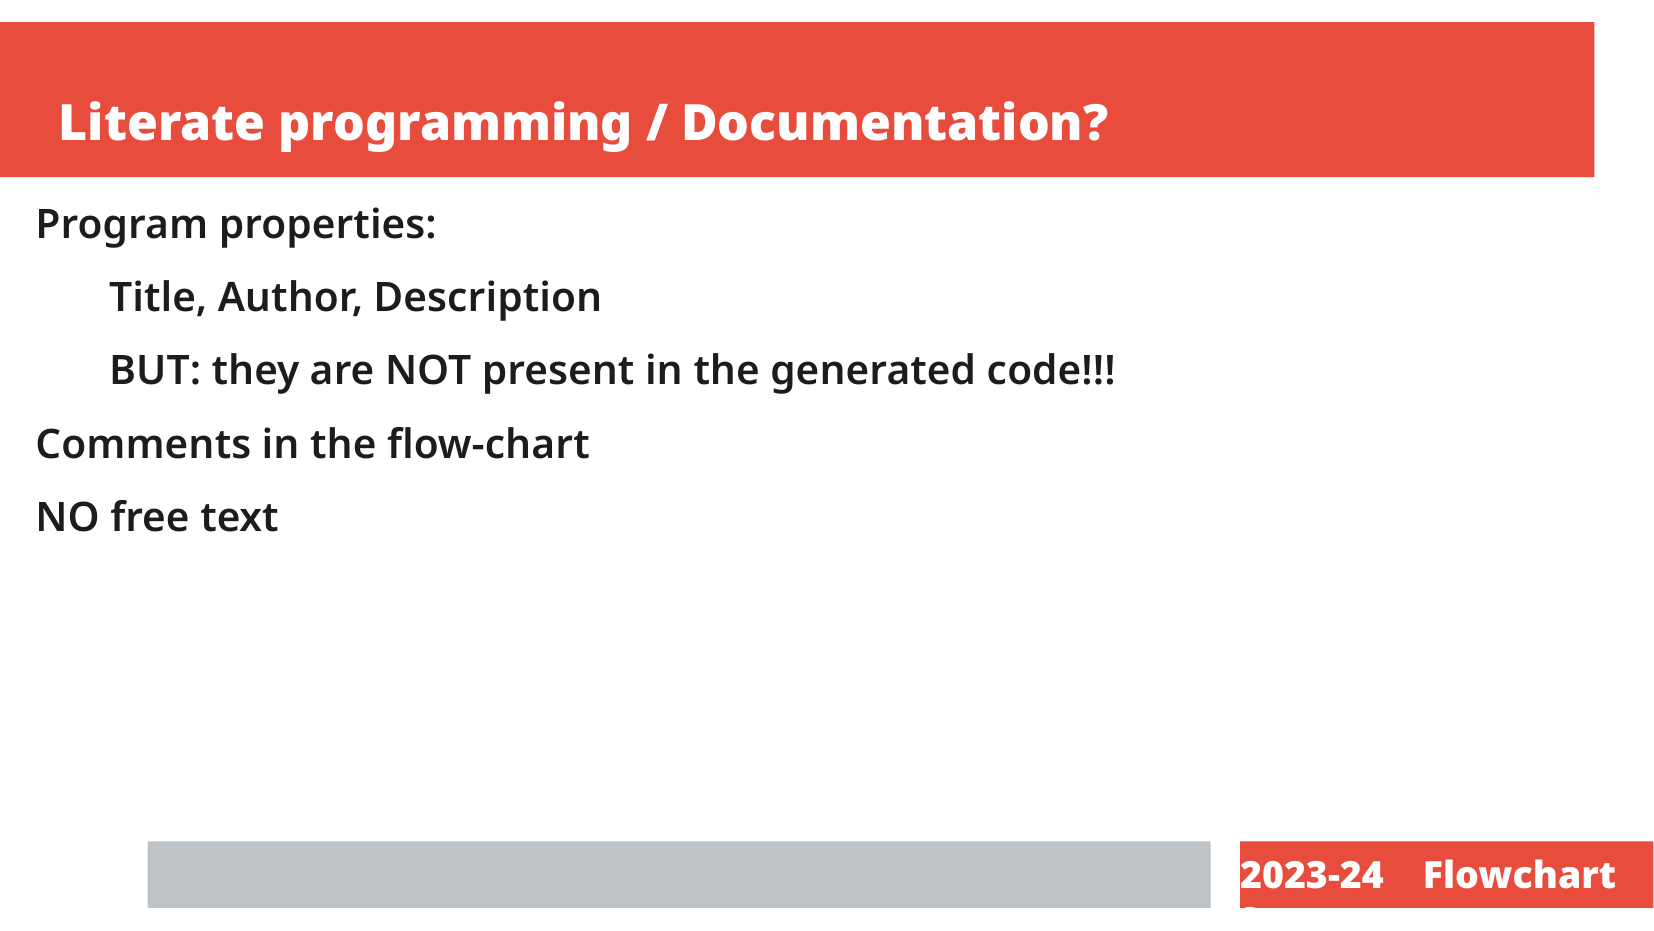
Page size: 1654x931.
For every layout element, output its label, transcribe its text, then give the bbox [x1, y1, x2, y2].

title Literate programming / Documentation? [59, 44, 1595, 156]
list Program properties: Title, Author, Description BUT: they are NOT present in the generated code!!! Comments in the flow-chart NO free text [35, 194, 1619, 820]
